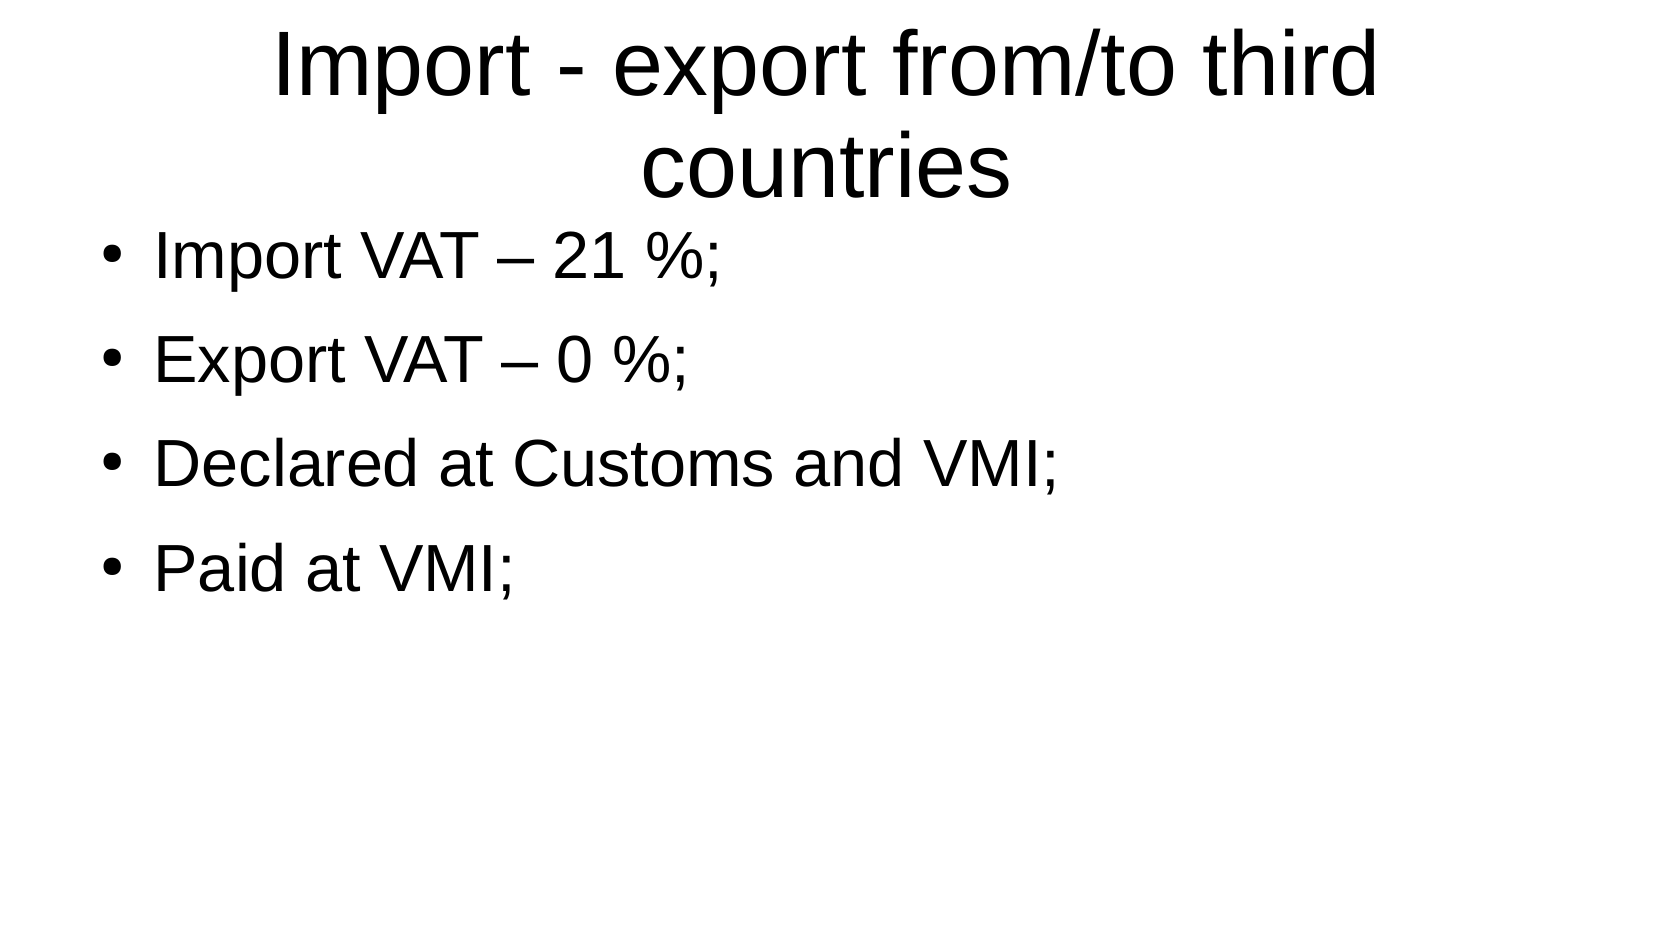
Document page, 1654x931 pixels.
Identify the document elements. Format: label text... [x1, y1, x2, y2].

title Import - export from/to third countries [82, 12, 1571, 217]
list Import VAT – 21 %; Export VAT – 0 %; Declared at Customs and VMI; Paid at VMI; [82, 217, 1571, 758]
